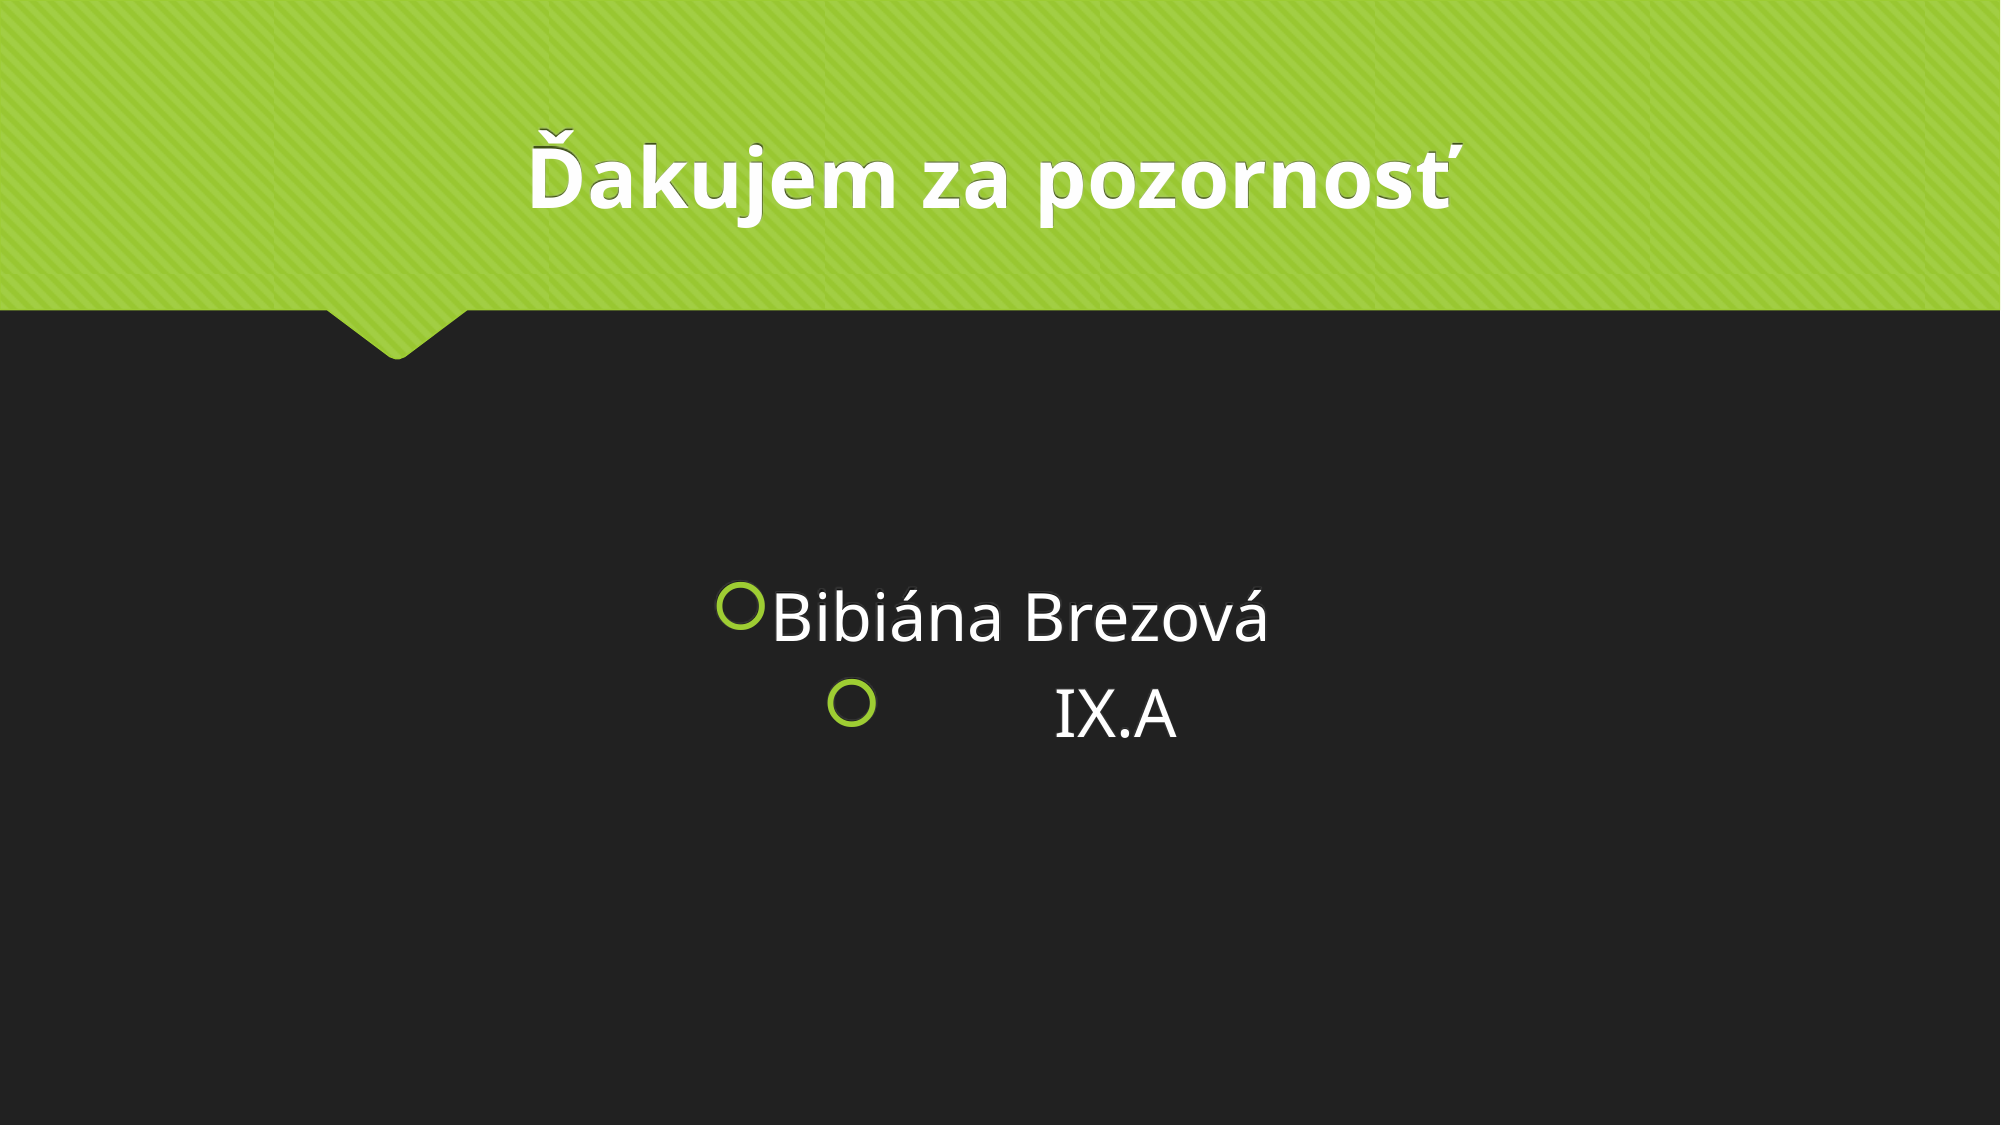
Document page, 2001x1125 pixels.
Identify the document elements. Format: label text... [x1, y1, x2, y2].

title Ďakujem za pozornosť [132, 73, 1868, 233]
list Bibiána Brezová IX.A [134, 364, 1866, 962]
